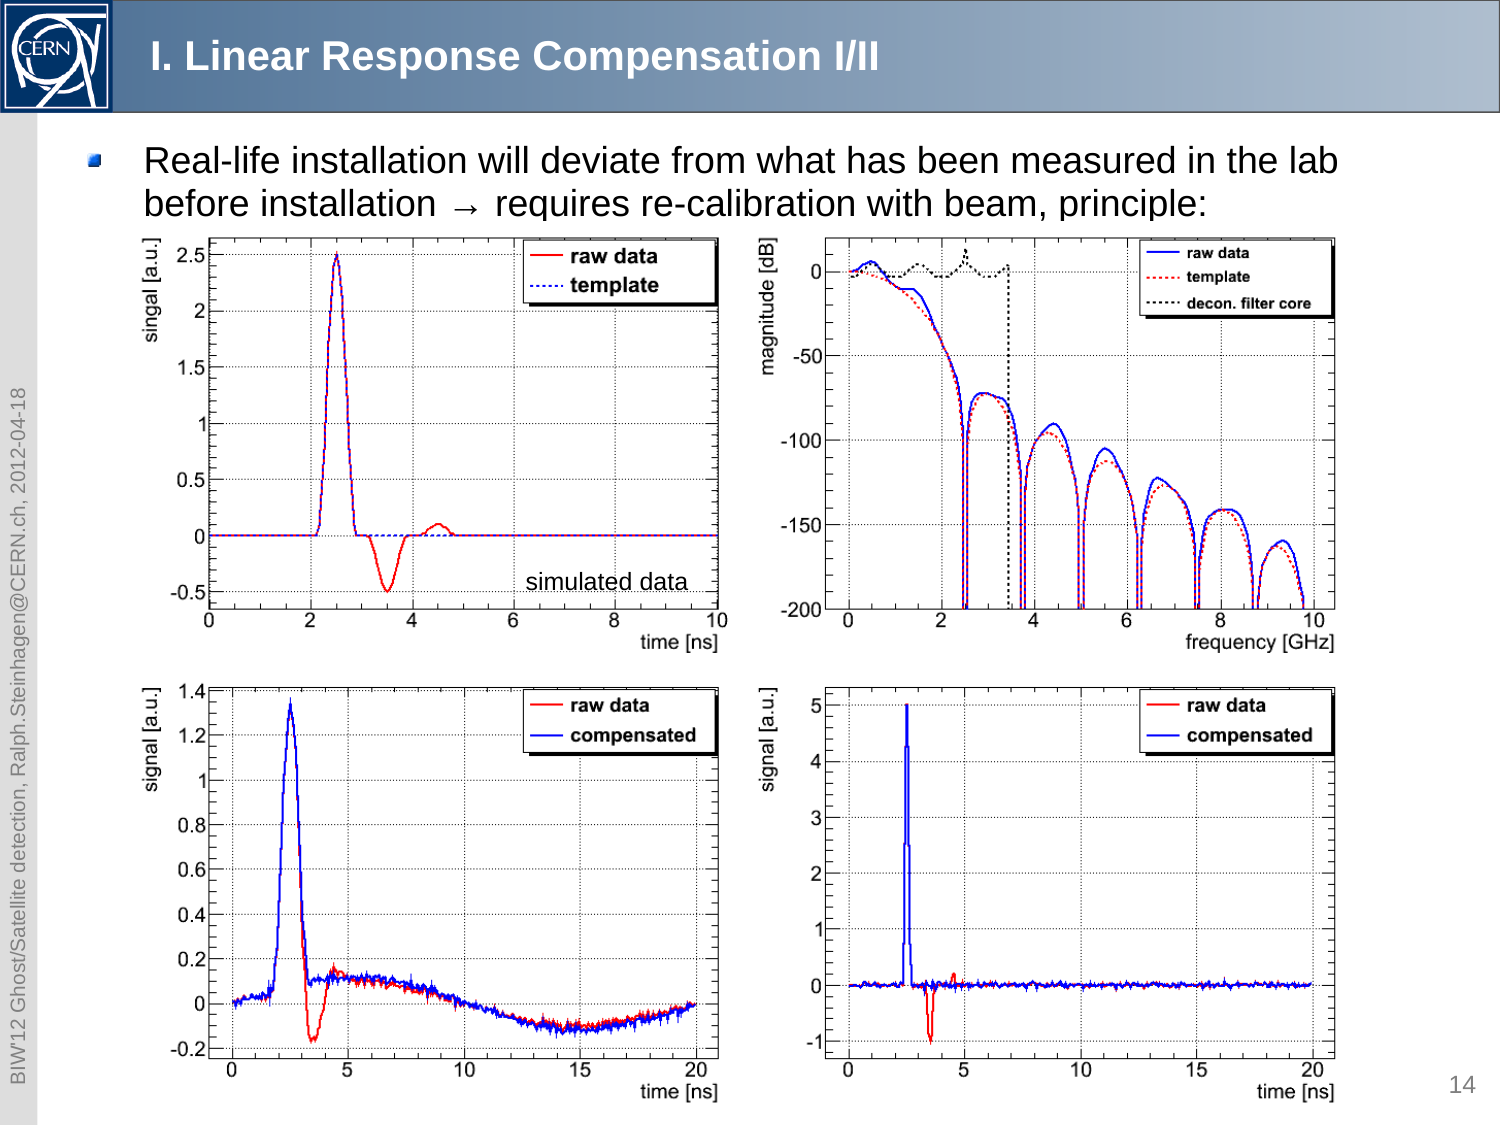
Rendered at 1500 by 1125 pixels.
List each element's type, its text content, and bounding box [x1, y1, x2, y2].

picture [0, 0, 113, 113]
picture [127, 221, 1360, 1120]
text_box simulated data [510, 560, 704, 604]
title I. Linear Response Compensation I/II [150, 0, 1201, 113]
list Real-life installation will deviate from what has been measured in the lab before installation → requires re-calibration with beam, principle: [87, 137, 1438, 1030]
